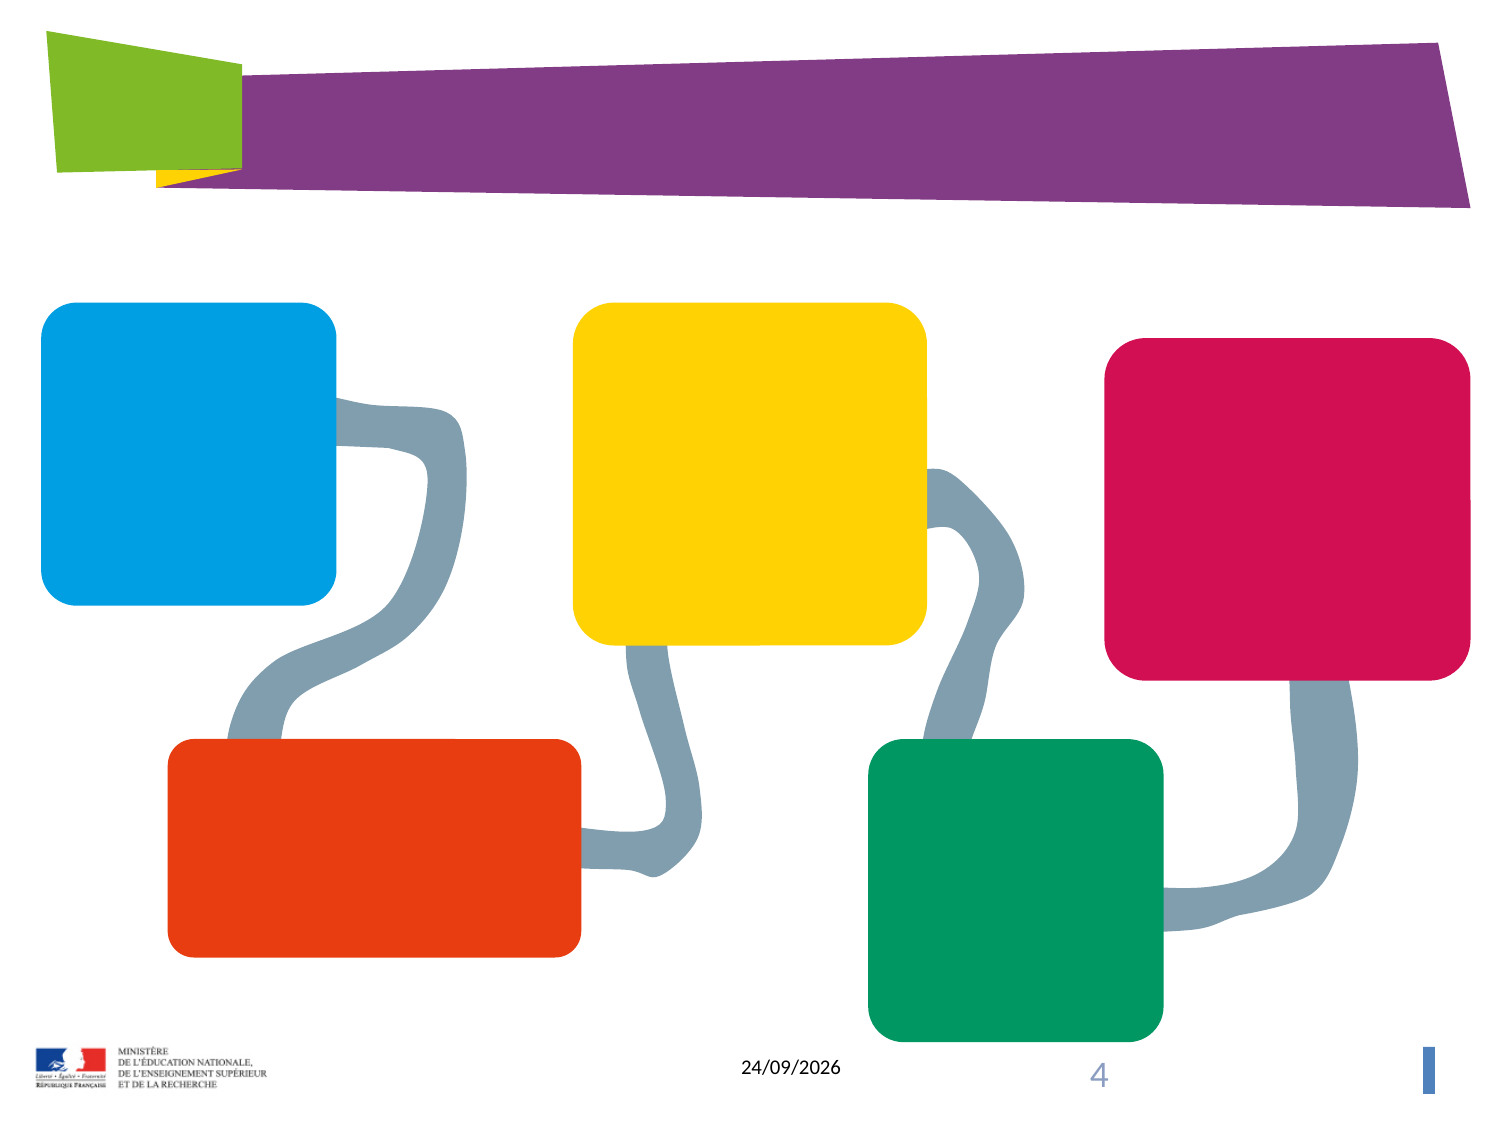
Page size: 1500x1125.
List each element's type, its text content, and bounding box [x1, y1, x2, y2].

picture [29, 1017, 275, 1118]
slide_number <numéro> [1074, 1042, 1425, 1103]
slide_number 03/05/2015 [726, 1046, 951, 1084]
text_box [41, 302, 1471, 1043]
